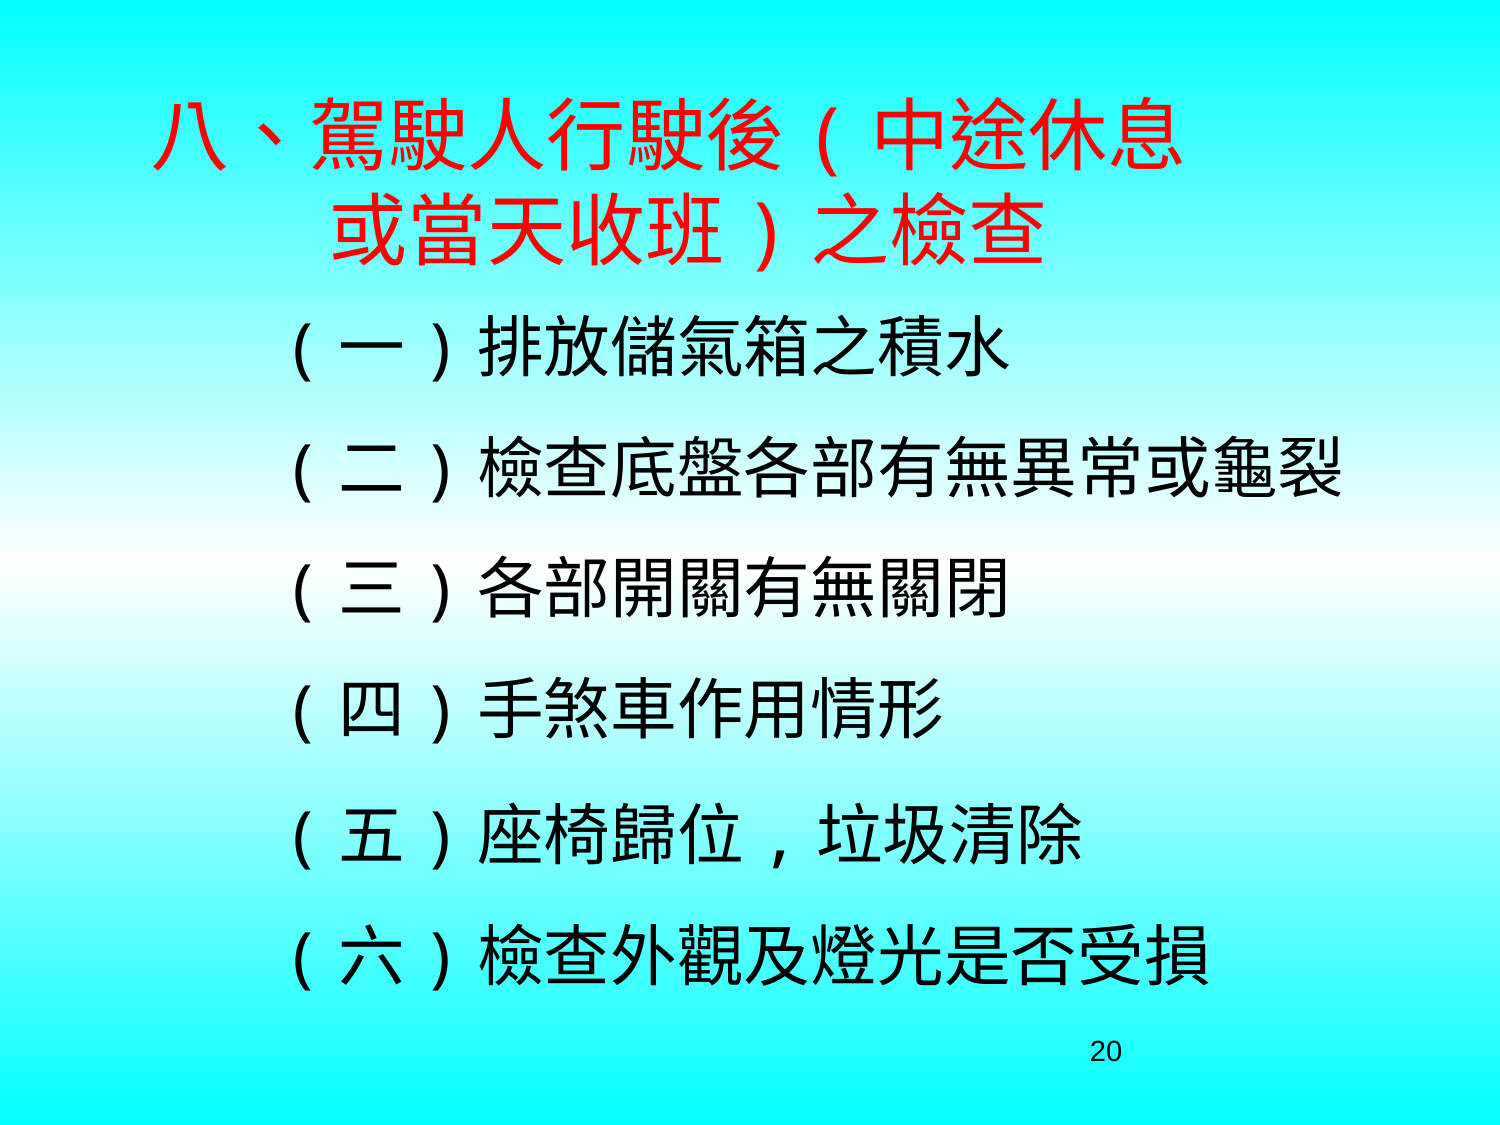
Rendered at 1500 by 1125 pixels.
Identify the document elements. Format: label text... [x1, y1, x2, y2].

subtitle (一)排放儲氣箱之積水 (二)檢查底盤各部有無異常或龜裂 (三)各部開關有無關閉 (四)手煞車作用情形 (五)座椅歸位,垃圾清除 (六)檢查外觀及燈光是否受損 [147, 255, 1436, 1125]
text_box 八、駕駛人行駛後(中途休息 或當天收班)之檢查 [135, 78, 1317, 379]
